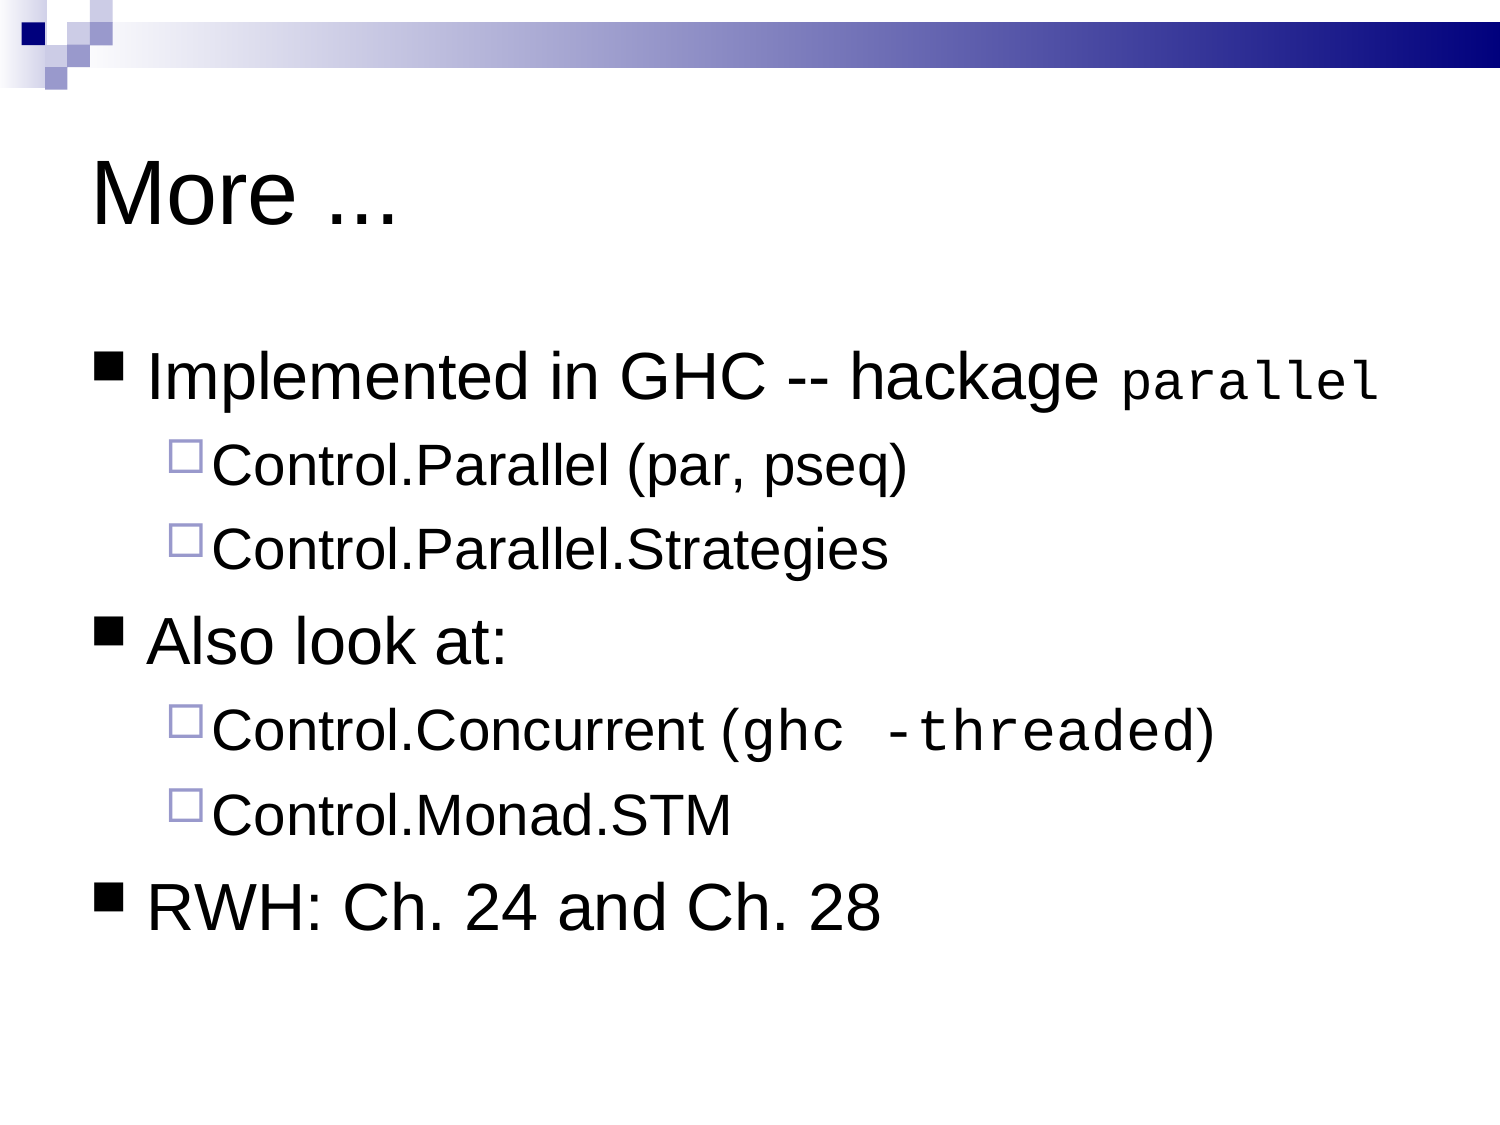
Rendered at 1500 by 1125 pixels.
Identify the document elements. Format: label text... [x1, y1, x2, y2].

list Implemented in GHC -- hackage parallel Control.Parallel (par, pseq) Control.Parallel.Strategies Also look at: Control.Concurrent (ghc -threaded) Control.Monad.STM RWH: Ch. 24 and Ch. 28 [75, 324, 1426, 963]
title More ... [75, 75, 1426, 301]
